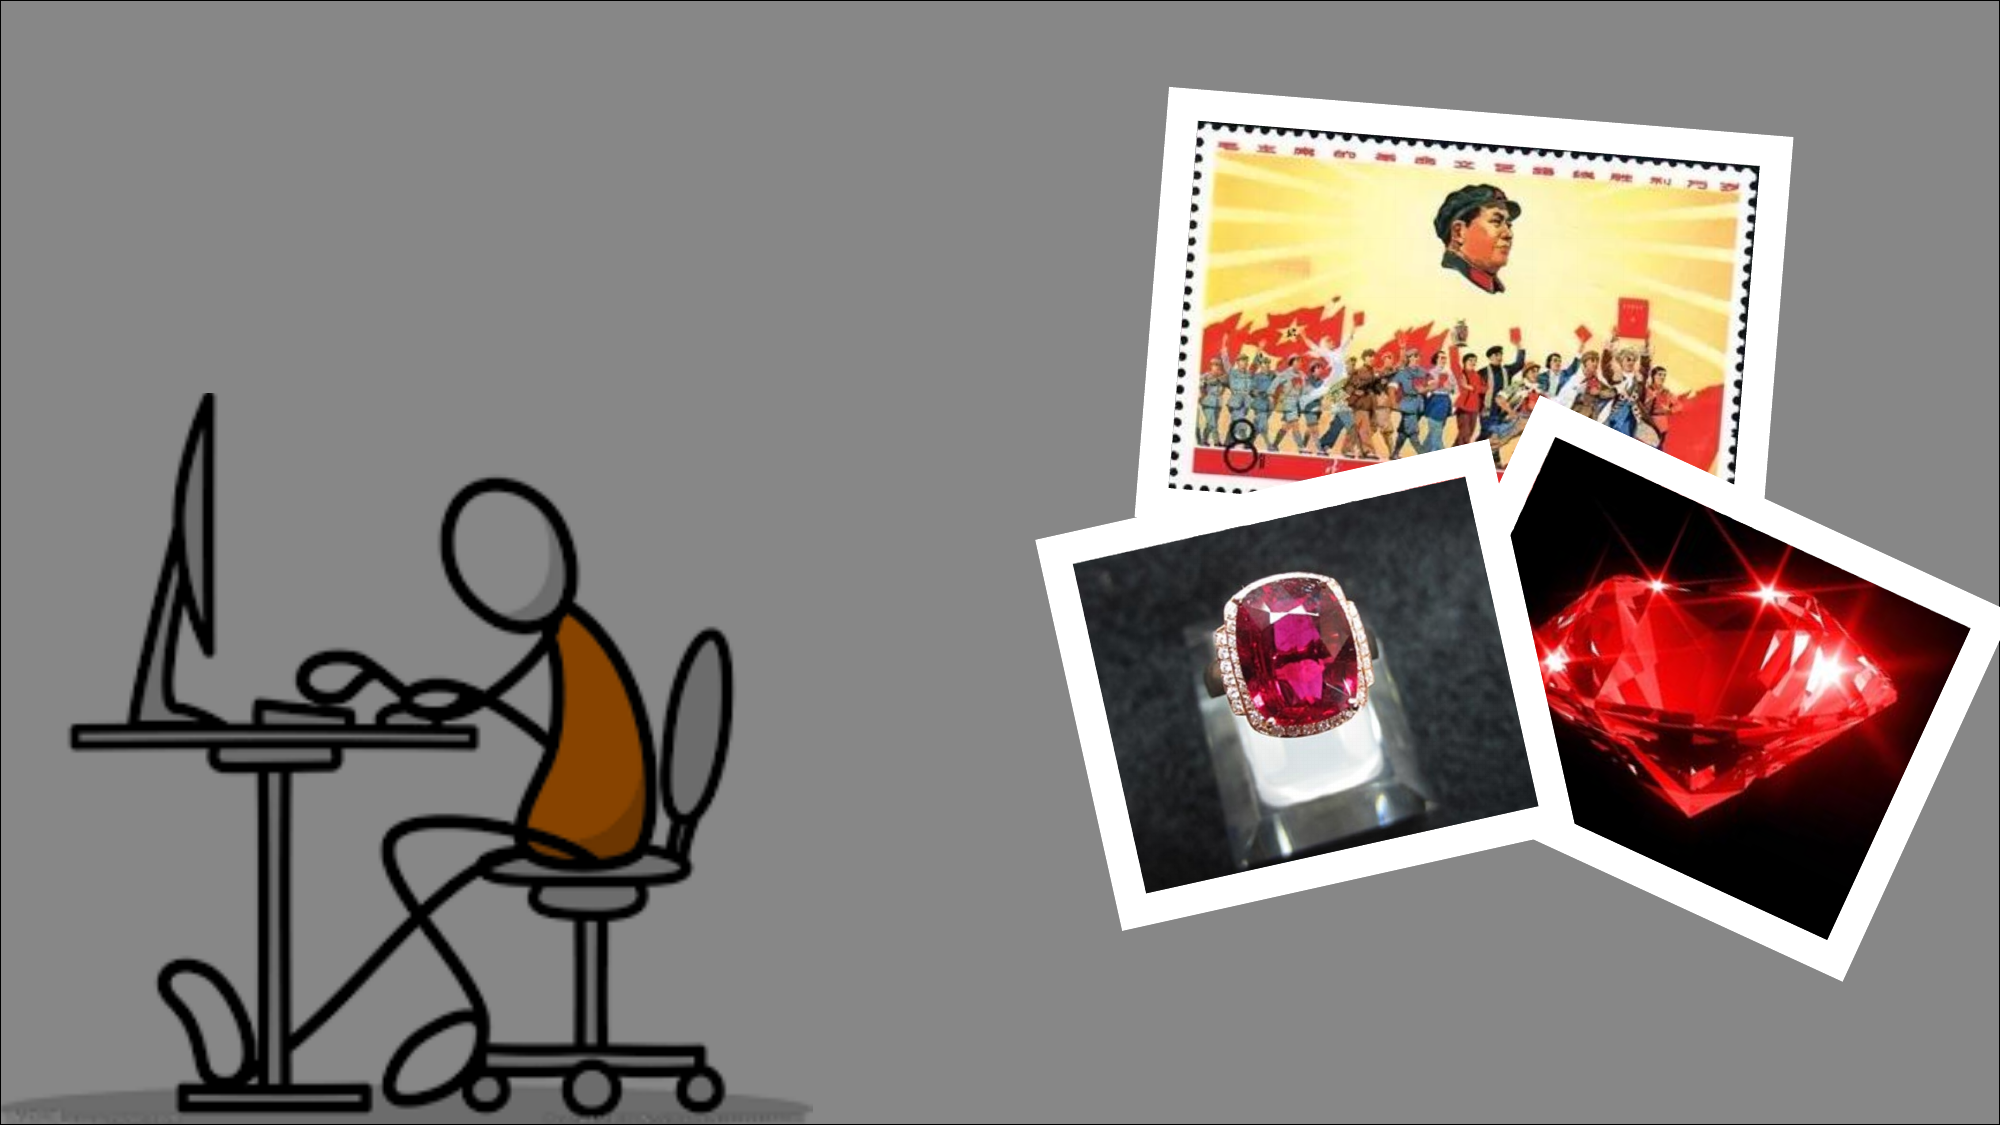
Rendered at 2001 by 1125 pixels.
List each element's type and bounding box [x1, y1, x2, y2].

picture [1510, 436, 1971, 941]
picture [1168, 120, 1760, 494]
text_box [0, 0, 2000, 1125]
picture [1072, 476, 1539, 894]
